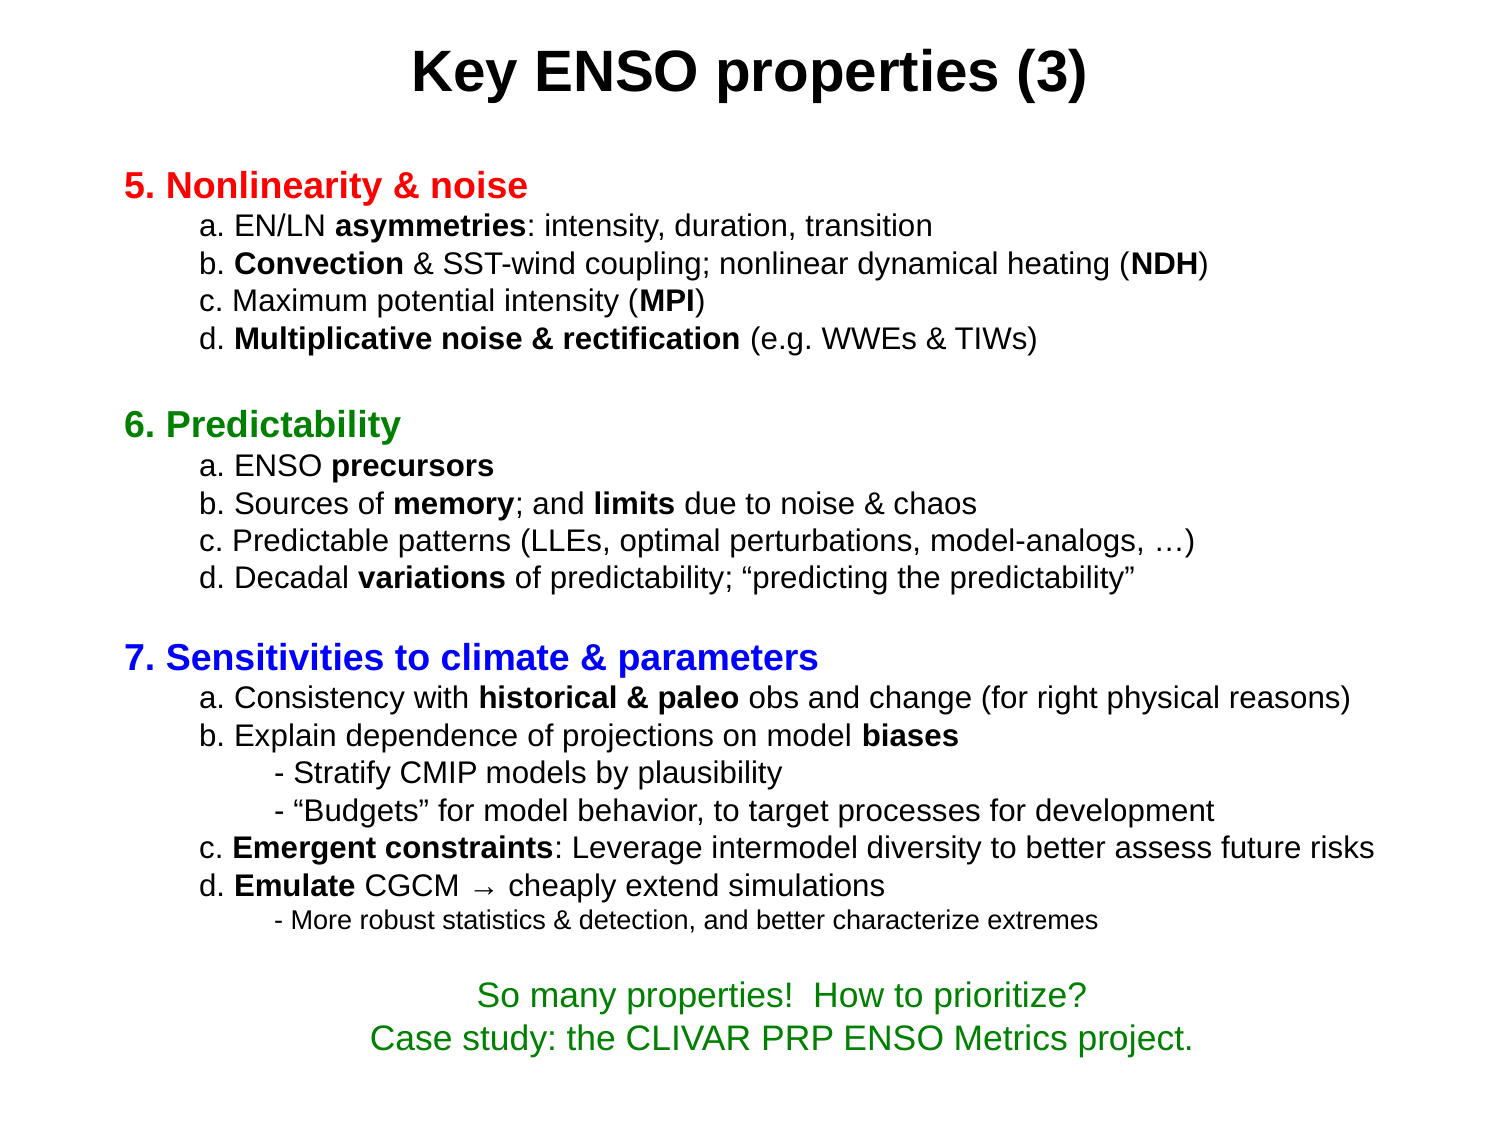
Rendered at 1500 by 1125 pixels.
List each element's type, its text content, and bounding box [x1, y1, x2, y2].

text_box 5. Nonlinearity & noise a. EN/LN asymmetries: intensity, duration, transition b. Convection & SST-wind coupling; nonlinear dynamical heating (NDH) c. Maximum potential intensity (MPI) d. Multiplicative noise & rectification (e.g. WWEs & TIWs) 6. Predictability a. ENSO precursors b. Sources of memory; and limits due to noise & chaos c. Predictable patterns (LLEs, optimal perturbations, model-analogs, …) d. Decadal variations of predictability; “predicting the predictability” 7. Sensitivities to climate & parameters a. Consistency with historical & paleo obs and change (for right physical reasons) b. Explain dependence of projections on model biases - Stratify CMIP models by plausibility - “Budgets” for model behavior, to target processes for development c. Emergent constraints: Leverage intermodel diversity to better assess future risks d. Emulate CGCM → cheaply extend simulations - More robust statistics & detection, and better characterize extremes So many properties! How to prioritize? Case study: the CLIVAR PRP ENSO Metrics project. [109, 153, 1455, 1085]
text_box Key ENSO properties (3) [25, 25, 1475, 111]
